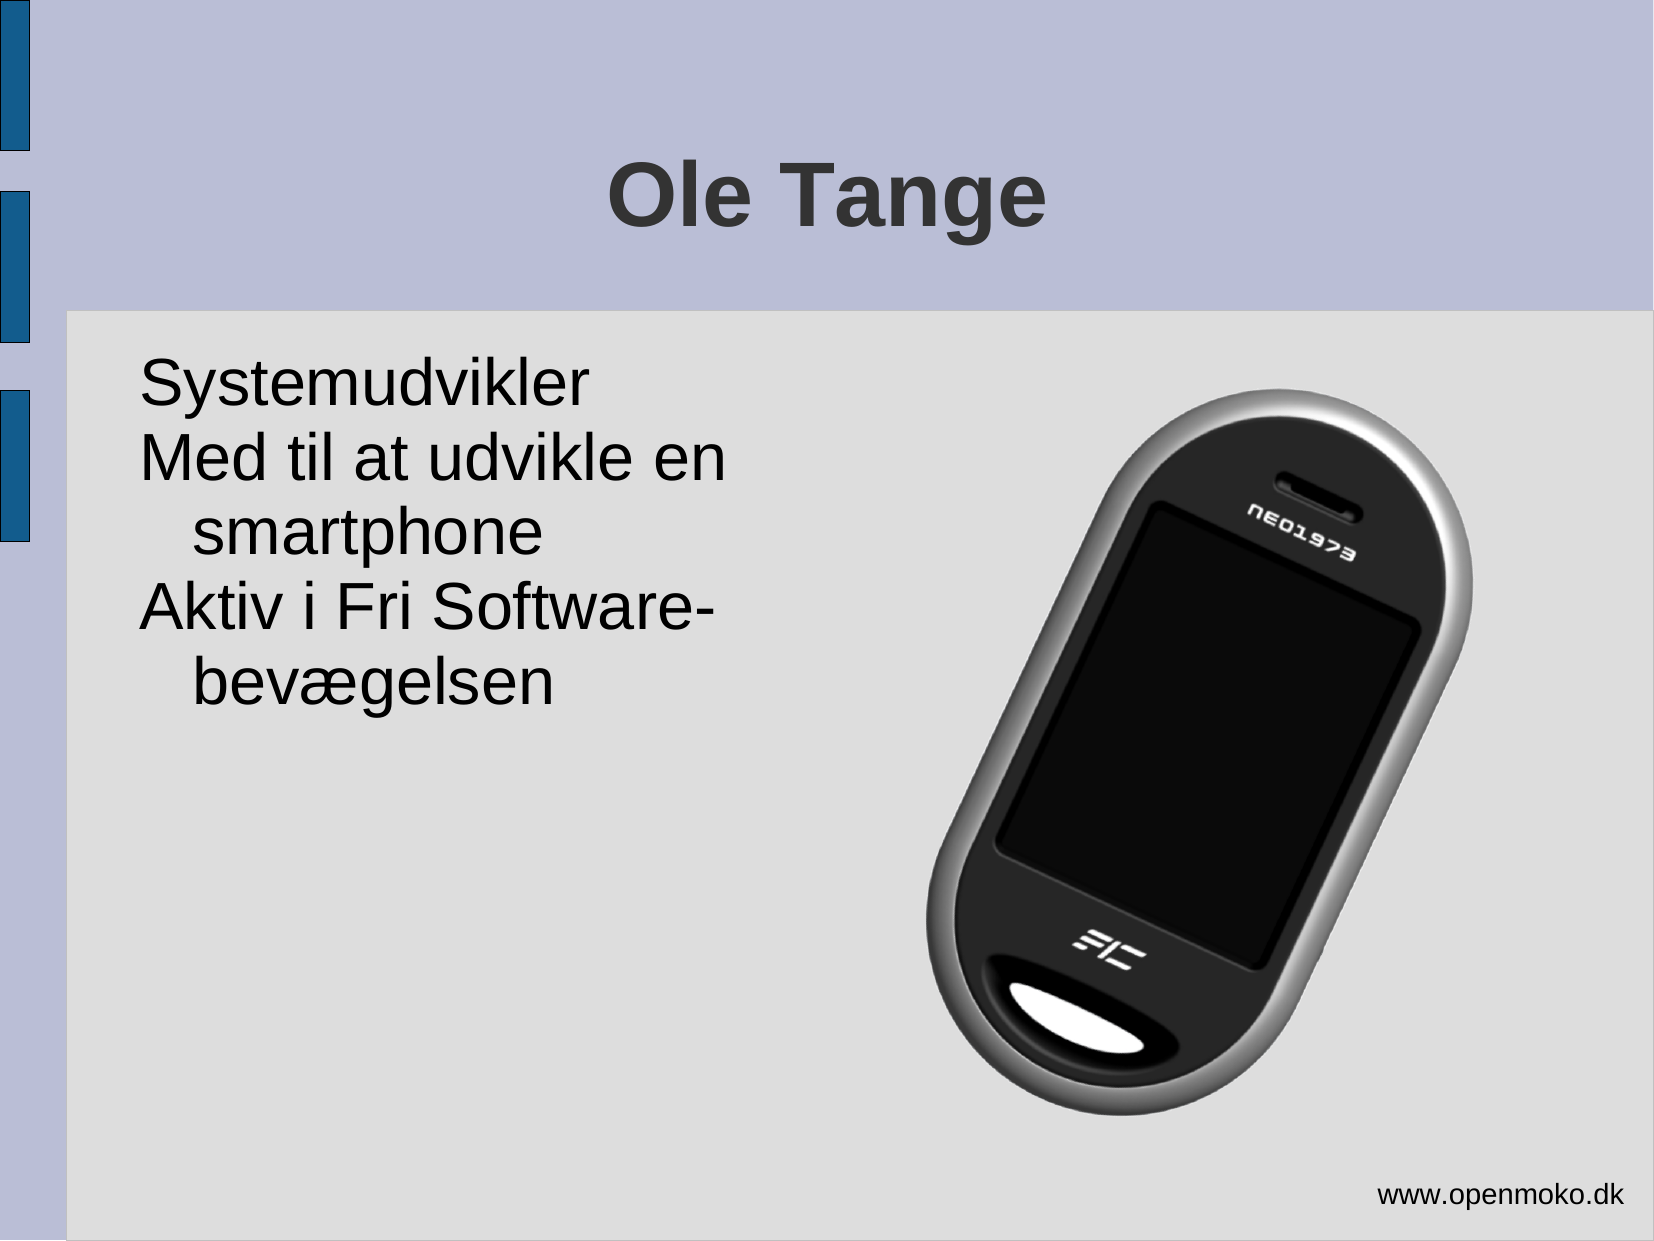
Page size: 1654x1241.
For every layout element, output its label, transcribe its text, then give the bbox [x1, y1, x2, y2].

title Ole Tange [121, 91, 1534, 299]
picture [856, 321, 1542, 1182]
list Systemudvikler Med til at udvikle en smartphone Aktiv i Fri Software-bevægelsen [121, 344, 886, 1127]
